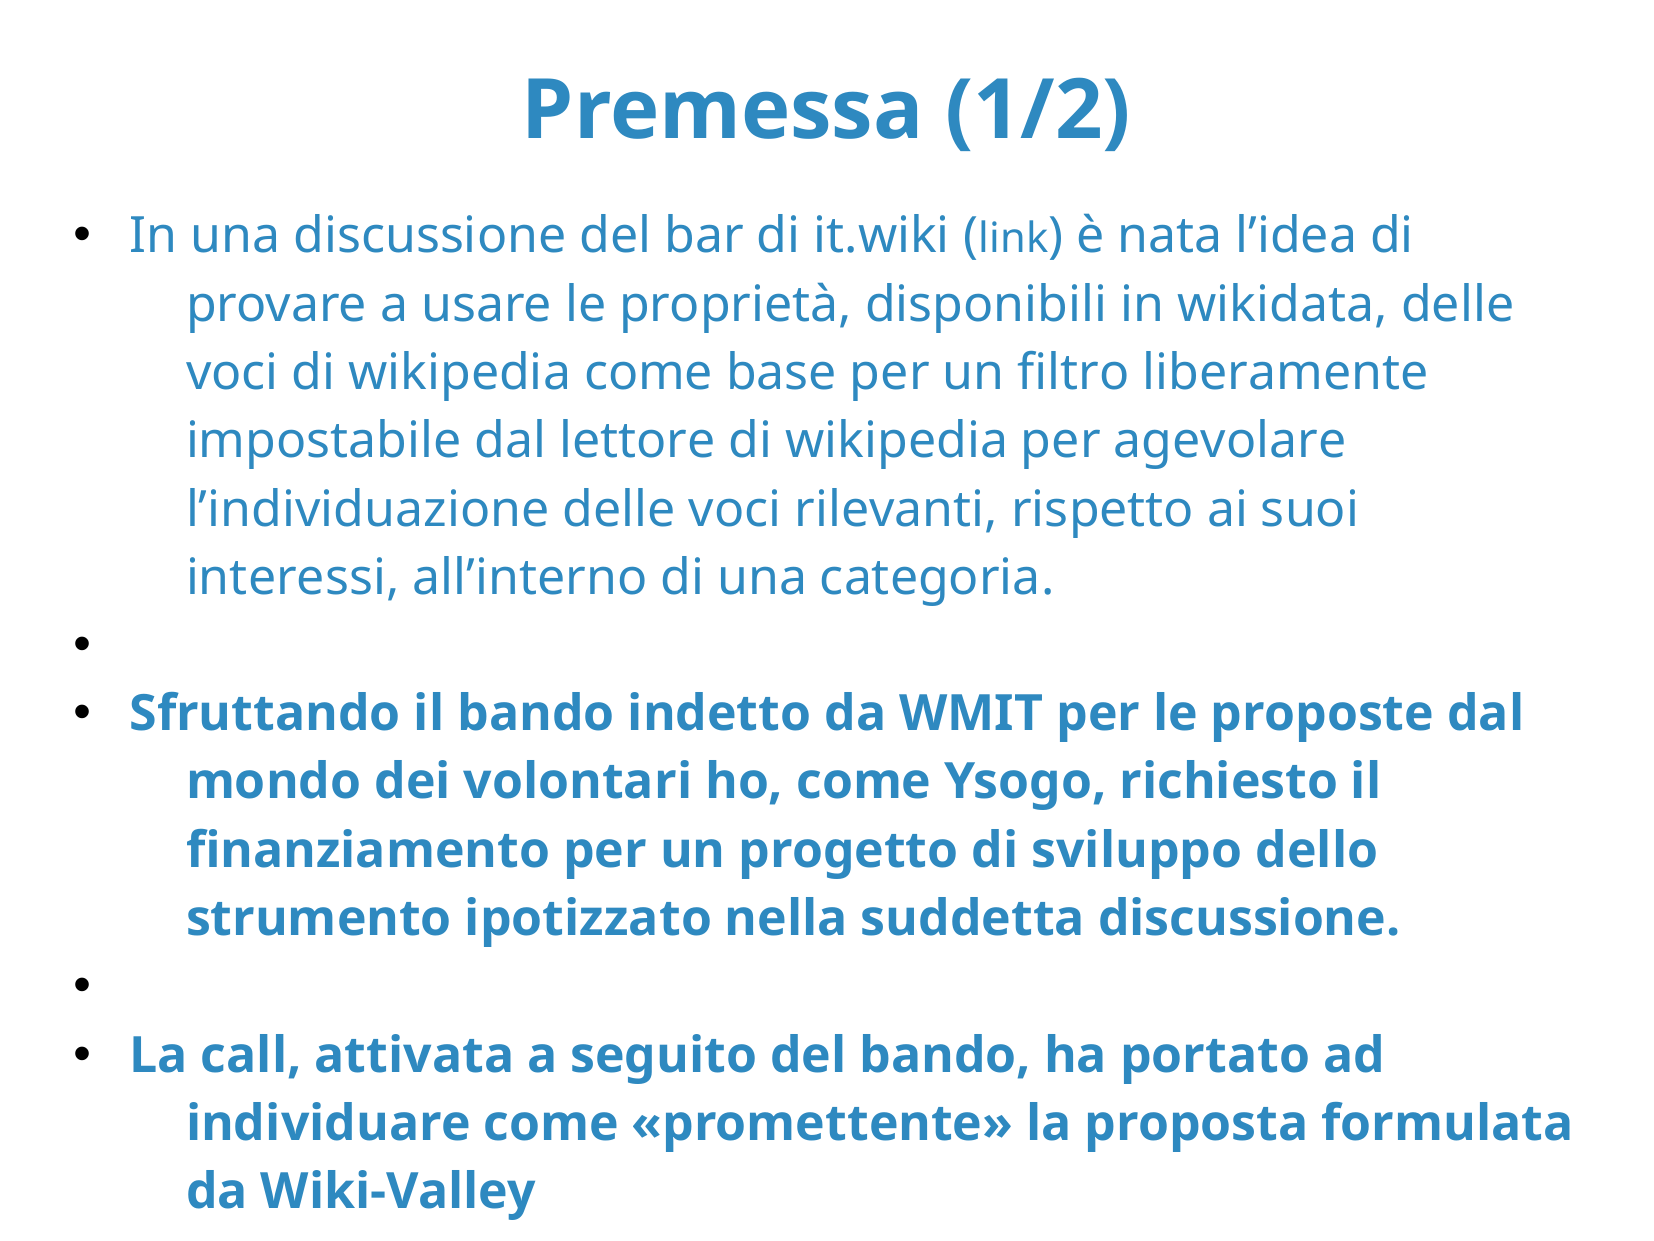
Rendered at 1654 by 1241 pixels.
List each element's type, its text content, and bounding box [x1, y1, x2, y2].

text_box Premessa (1/2) [106, 42, 1548, 191]
text_box In una discussione del bar di it.wiki (link) è nata l’idea di provare a usare le proprietà, disponibili in wikidata, delle voci di wikipedia come base per un filtro liberamente impostabile dal lettore di wikipedia per agevolare l’individuazione delle voci rilevanti, rispetto ai suoi interessi, all’interno di una categoria. Sfruttando il bando indetto da WMIT per le proposte dal mondo dei volontari ho, come Ysogo, richiesto il finanziamento per un progetto di sviluppo dello strumento ipotizzato nella suddetta discussione. La call, attivata a seguito del bando, ha portato ad individuare come «promettente» la proposta formulata da Wiki-Valley [58, 191, 1595, 1148]
